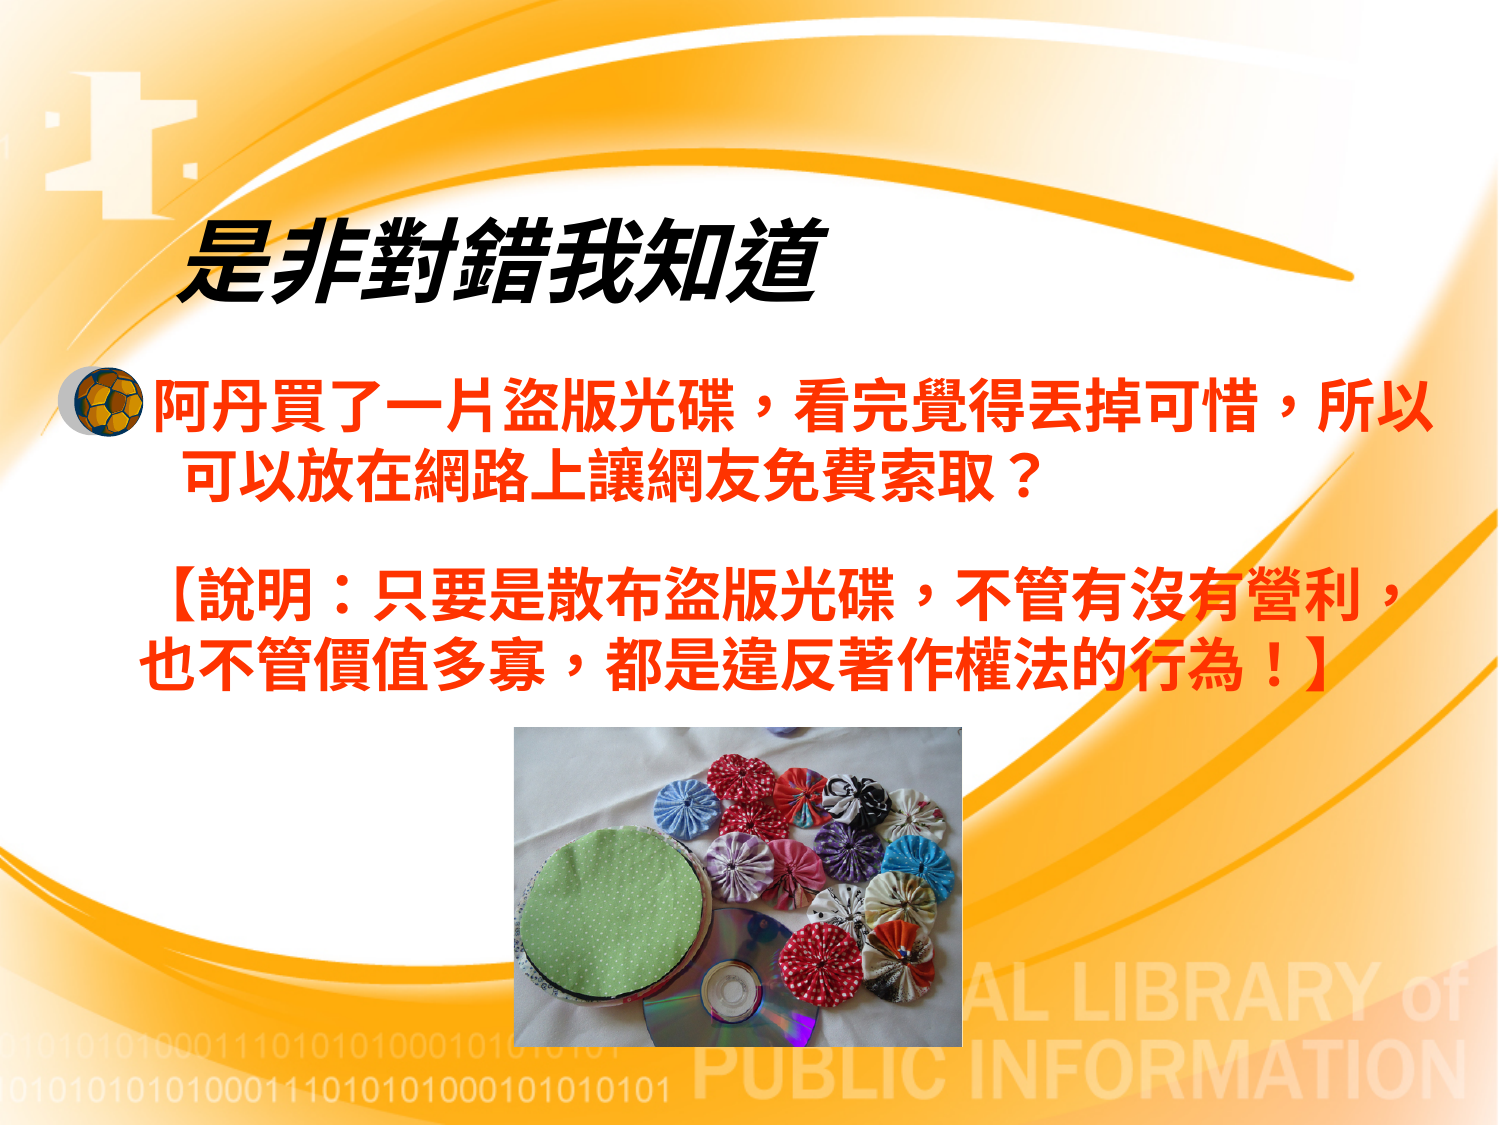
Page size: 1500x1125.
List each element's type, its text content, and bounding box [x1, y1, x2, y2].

picture [57, 366, 144, 437]
title 是非對錯我知道 [159, 196, 869, 303]
text_box 阿丹買了一片盜版光碟，看完覺得丟掉可惜，所以 可以放在網路上讓網友免費索取？ [138, 362, 1479, 517]
picture [513, 727, 963, 1047]
text_box 【說明：只要是散布盜版光碟，不管有沒有營利，也不管價值多寡，都是違反著作權法的行為！】 [124, 551, 1423, 706]
